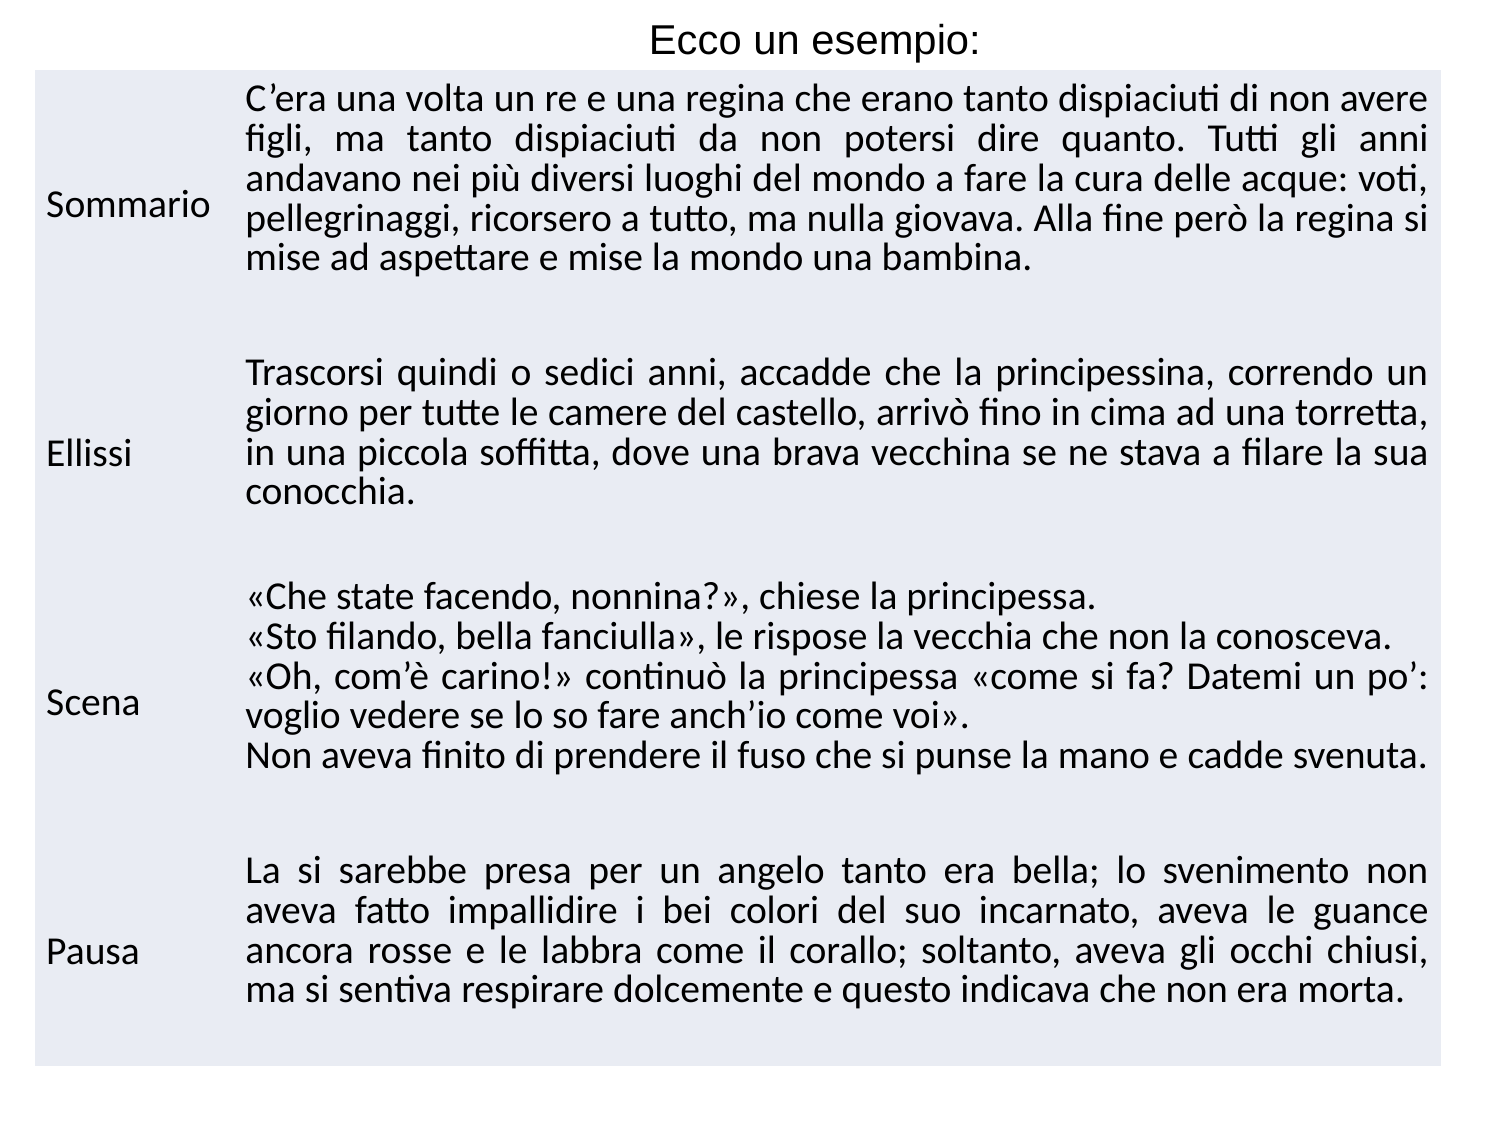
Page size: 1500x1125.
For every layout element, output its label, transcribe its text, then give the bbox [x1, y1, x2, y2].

text_box Ecco un esempio: [633, 4, 997, 70]
table_header C’era una volta un re e una regina che erano tanto dispiaciuti di non avere figli, ma tanto dispiaciuti da non potersi dire quanto. Tutti gli anni andavano nei più diversi luoghi del mondo a fare la cura delle acque: voti, pellegrinaggi, ricorsero a tutto, ma nulla giovava. Alla fine però la regina si mise ad aspettare e mise la mondo una bambina. [234, 70, 1441, 344]
table_cell Pausa [35, 842, 234, 1066]
table_cell «Che state facendo, nonnina?», chiese la principessa. «Sto filando, bella fanciulla», le rispose la vecchia che non la conosceva. «Oh, com’è carino!» continuò la principessa «come si fa? Datemi un po’: voglio vedere se lo so fare anch’io come voi». Non aveva finito di prendere il fuso che si punse la mano e cadde svenuta. [234, 568, 1441, 842]
table_cell Trascorsi quindi o sedici anni, accadde che la principessina, correndo un giorno per tutte le camere del castello, arrivò fino in cima ad una torretta, in una piccola soffitta, dove una brava vecchina se ne stava a filare la sua conocchia. [234, 344, 1441, 568]
table_header Sommario [35, 70, 234, 344]
table_cell La si sarebbe presa per un angelo tanto era bella; lo svenimento non aveva fatto impallidire i bei colori del suo incarnato, aveva le guance ancora rosse e le labbra come il corallo; soltanto, aveva gli occhi chiusi, ma si sentiva respirare dolcemente e questo indicava che non era morta. [234, 842, 1441, 1066]
table_cell Scena [35, 568, 234, 842]
table_cell Ellissi [35, 344, 234, 568]
